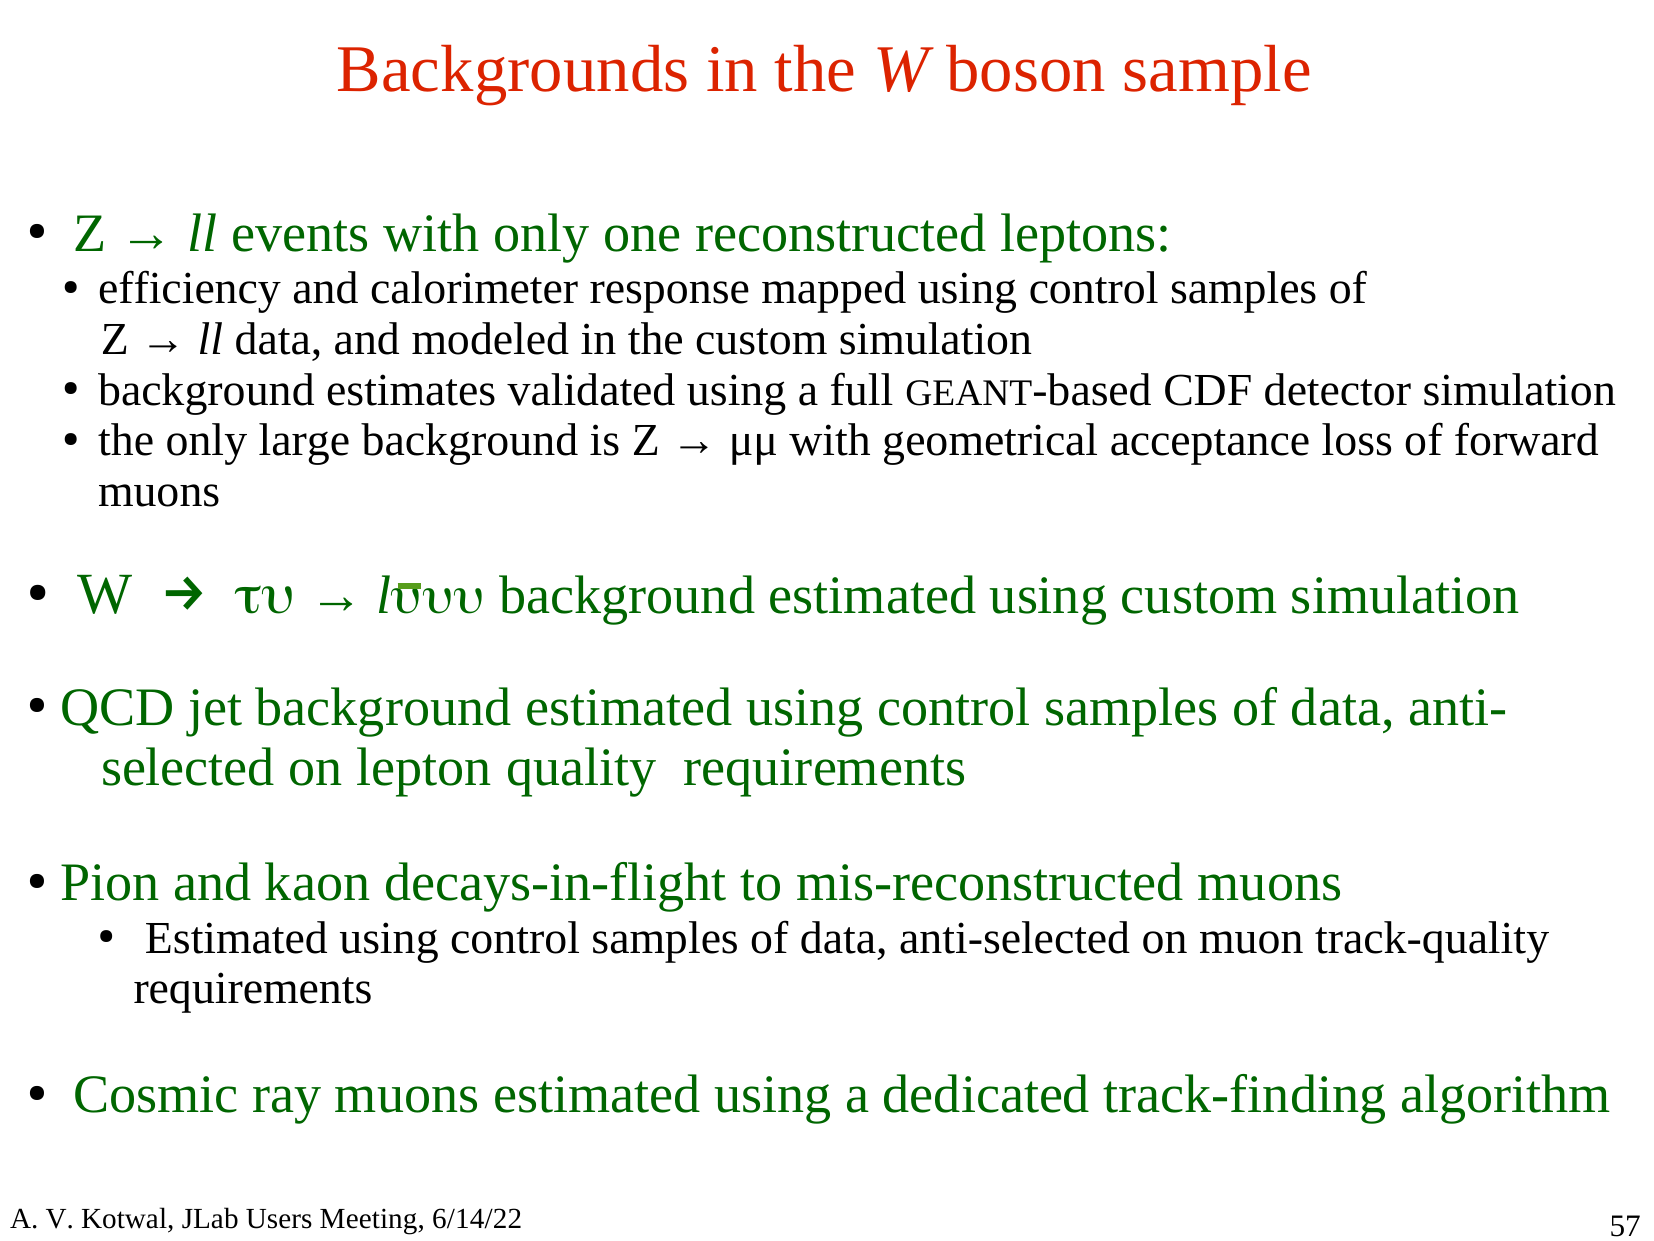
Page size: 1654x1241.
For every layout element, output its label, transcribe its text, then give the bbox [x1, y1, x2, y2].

title Backgrounds in the W boson sample [286, 8, 1363, 130]
text_box Z → ll events with only one reconstructed leptons: efficiency and calorimeter response mapped using control samples of Z → ll data, and modeled in the custom simulation background estimates validated using a full GEANT-based CDF detector simulation the only large background is Z → μμ with geometrical acceptance loss of forward muons W → τυ → lυυυ background estimated using custom simulation QCD jet background estimated using control samples of data, anti- selected on lepton quality requirements Pion and kaon decays-in-flight to mis-reconstructed muons Estimated using control samples of data, anti-selected on muon track-quality requirements Cosmic ray muons estimated using a dedicated track-finding algorithm [27, 202, 1641, 1135]
